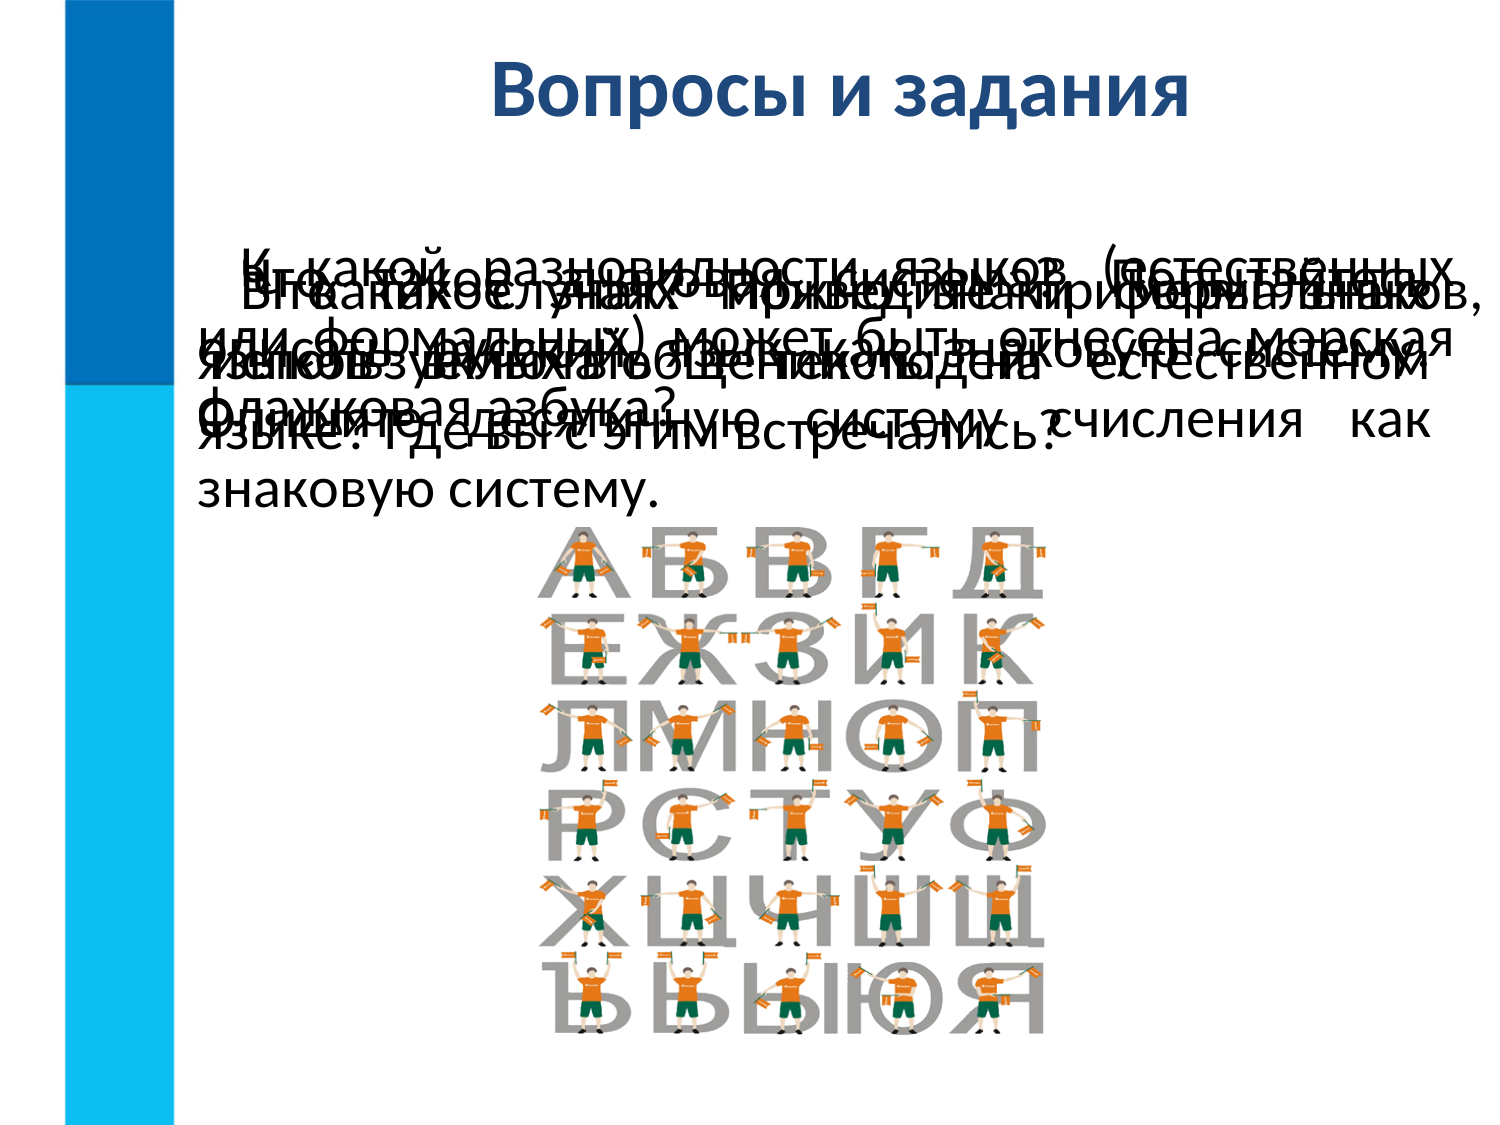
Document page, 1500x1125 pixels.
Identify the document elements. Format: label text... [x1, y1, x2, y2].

text_box В каких случаях можно знаки формальных языков включать в тексты на естественном языке? Где вы с этим встречались? [183, 243, 1448, 469]
text_box Вопросы и задания [183, 30, 1500, 135]
text_box Что такое знак? Приведите примеры знаков, используемых в общении людей. [1471, 243, 1500, 399]
picture [0, 0, 1500, 1125]
text_box К какой разновидности языков (естественных или формальных) может быть отнесена морская флажковая азбука? [183, 220, 1471, 446]
text_box Что такое знаковая система? Попытайтесь описать русский язык как знаковую систему. Опишите десятичную систему счисления как знаковую систему. [183, 469, 1448, 528]
